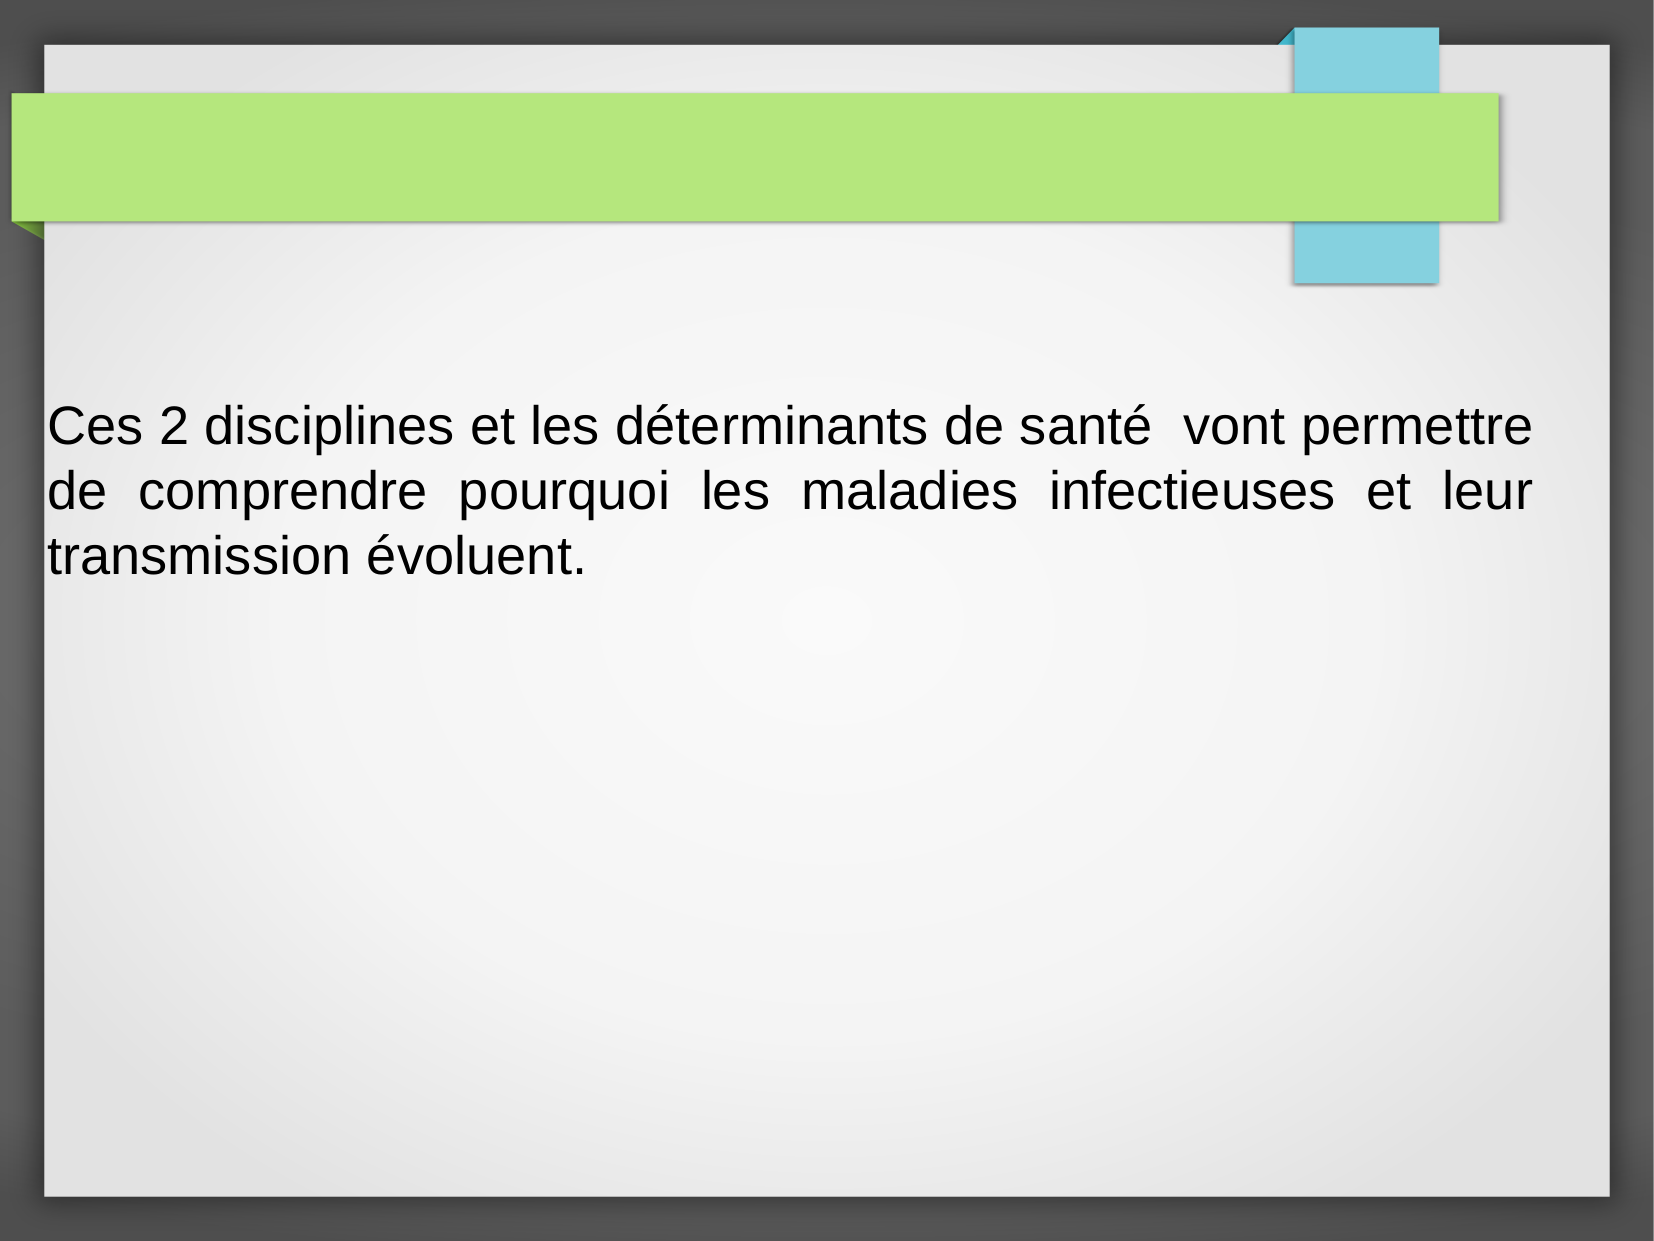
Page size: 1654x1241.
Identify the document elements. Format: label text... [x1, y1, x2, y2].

list Ces 2 disciplines et les déterminants de santé vont permettre de comprendre pourquoi les maladies infectieuses et leur transmission évoluent. [47, 295, 1536, 1015]
